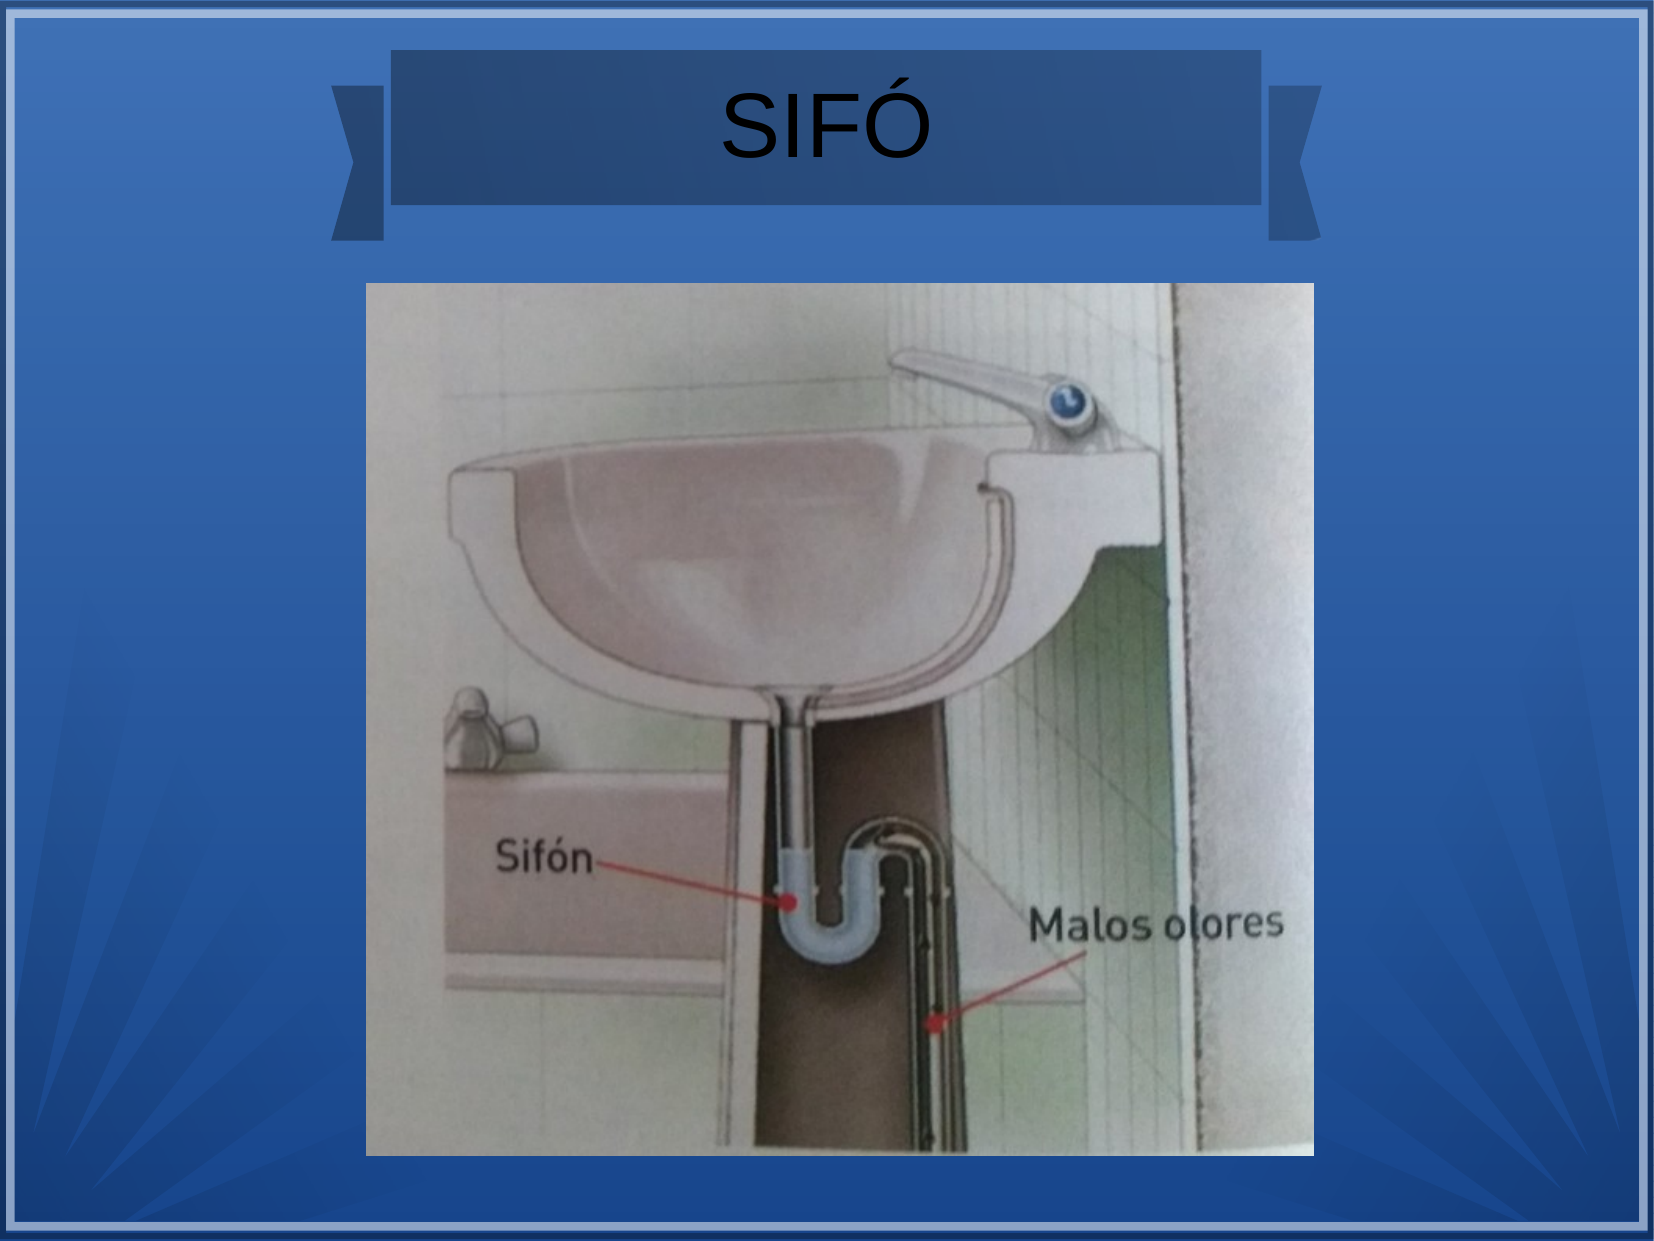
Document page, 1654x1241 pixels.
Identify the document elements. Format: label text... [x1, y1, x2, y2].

title SIFÓ [389, 47, 1264, 205]
picture [366, 283, 1314, 1156]
